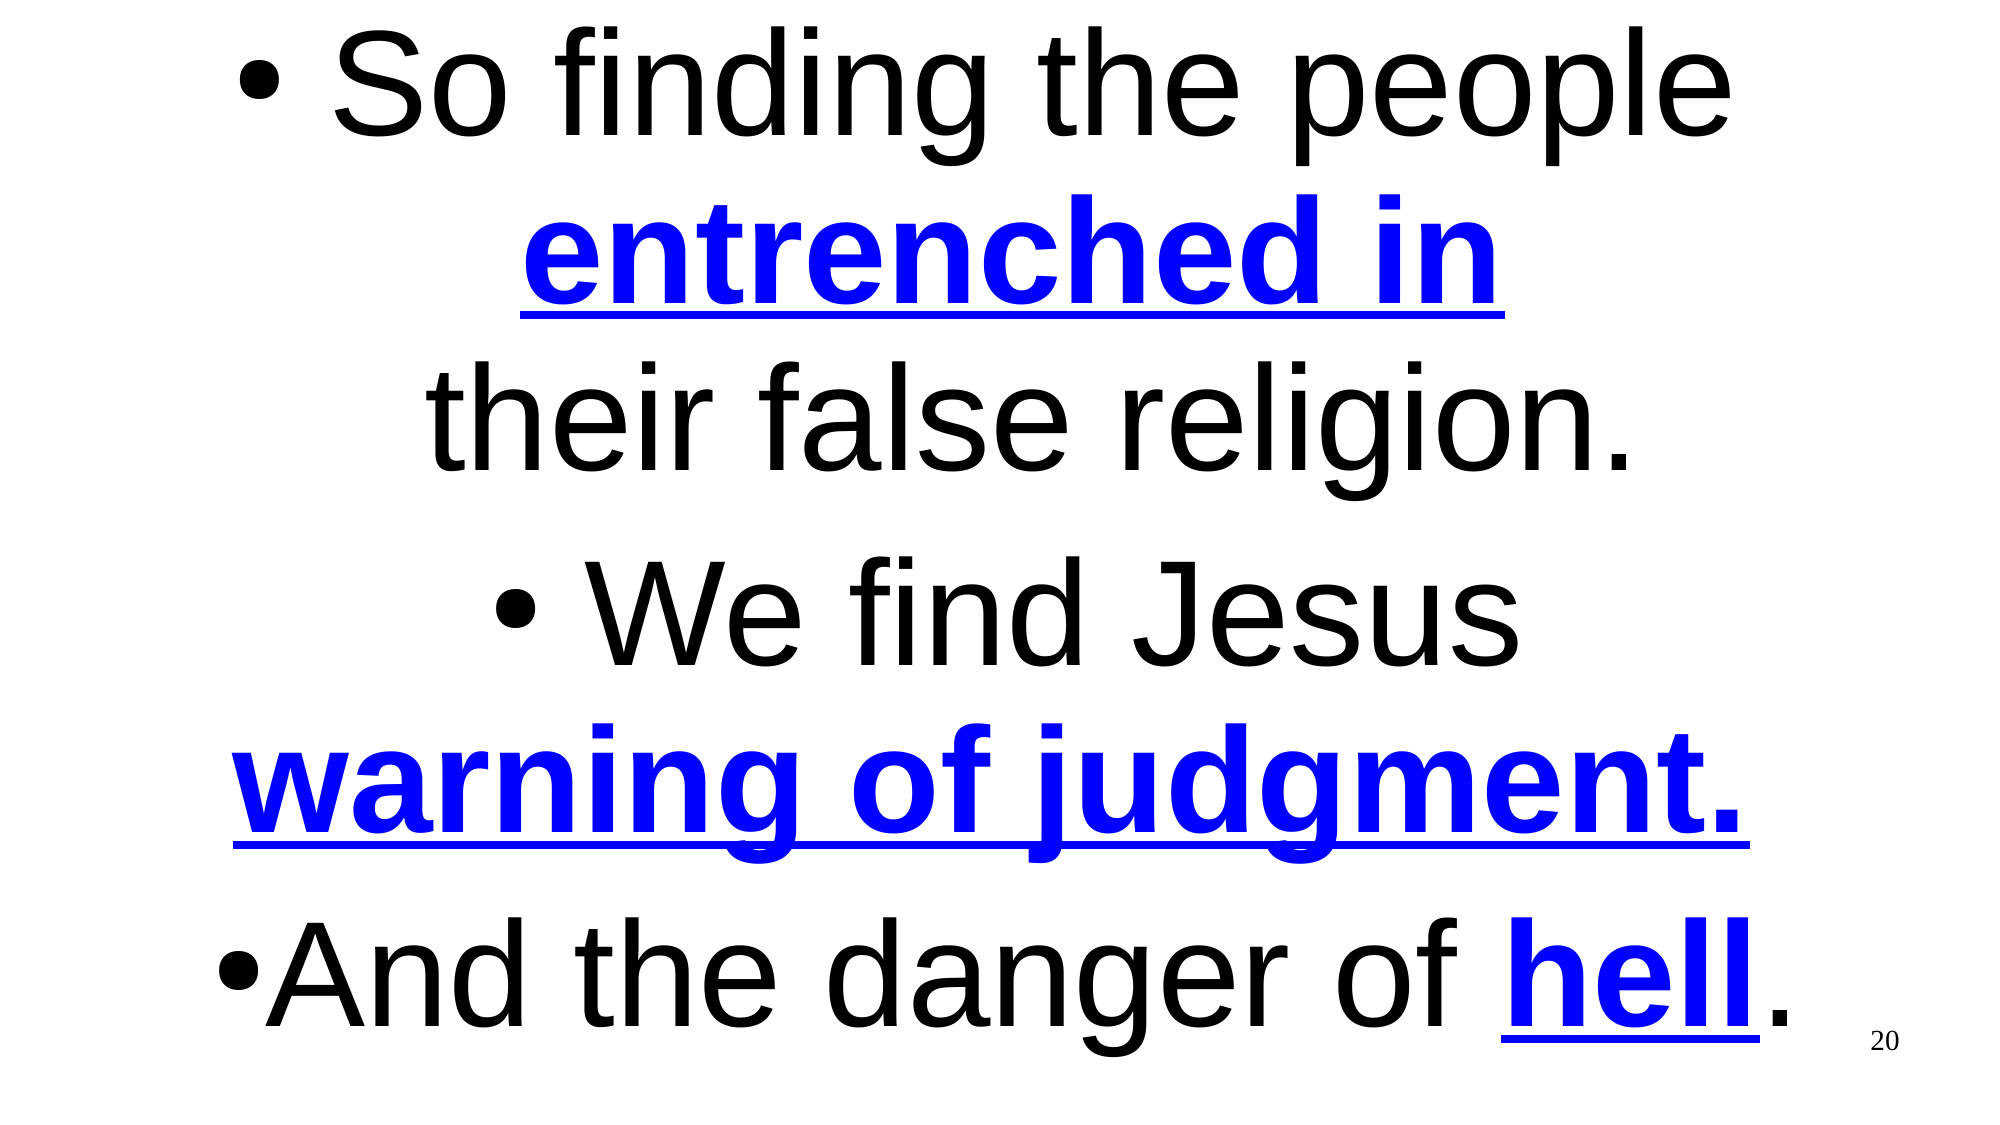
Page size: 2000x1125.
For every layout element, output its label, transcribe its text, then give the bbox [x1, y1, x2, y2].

list So finding the people entrenched in their false religion. We find Jesus warning of judgment. And the danger of hell. [0, 0, 1996, 1123]
